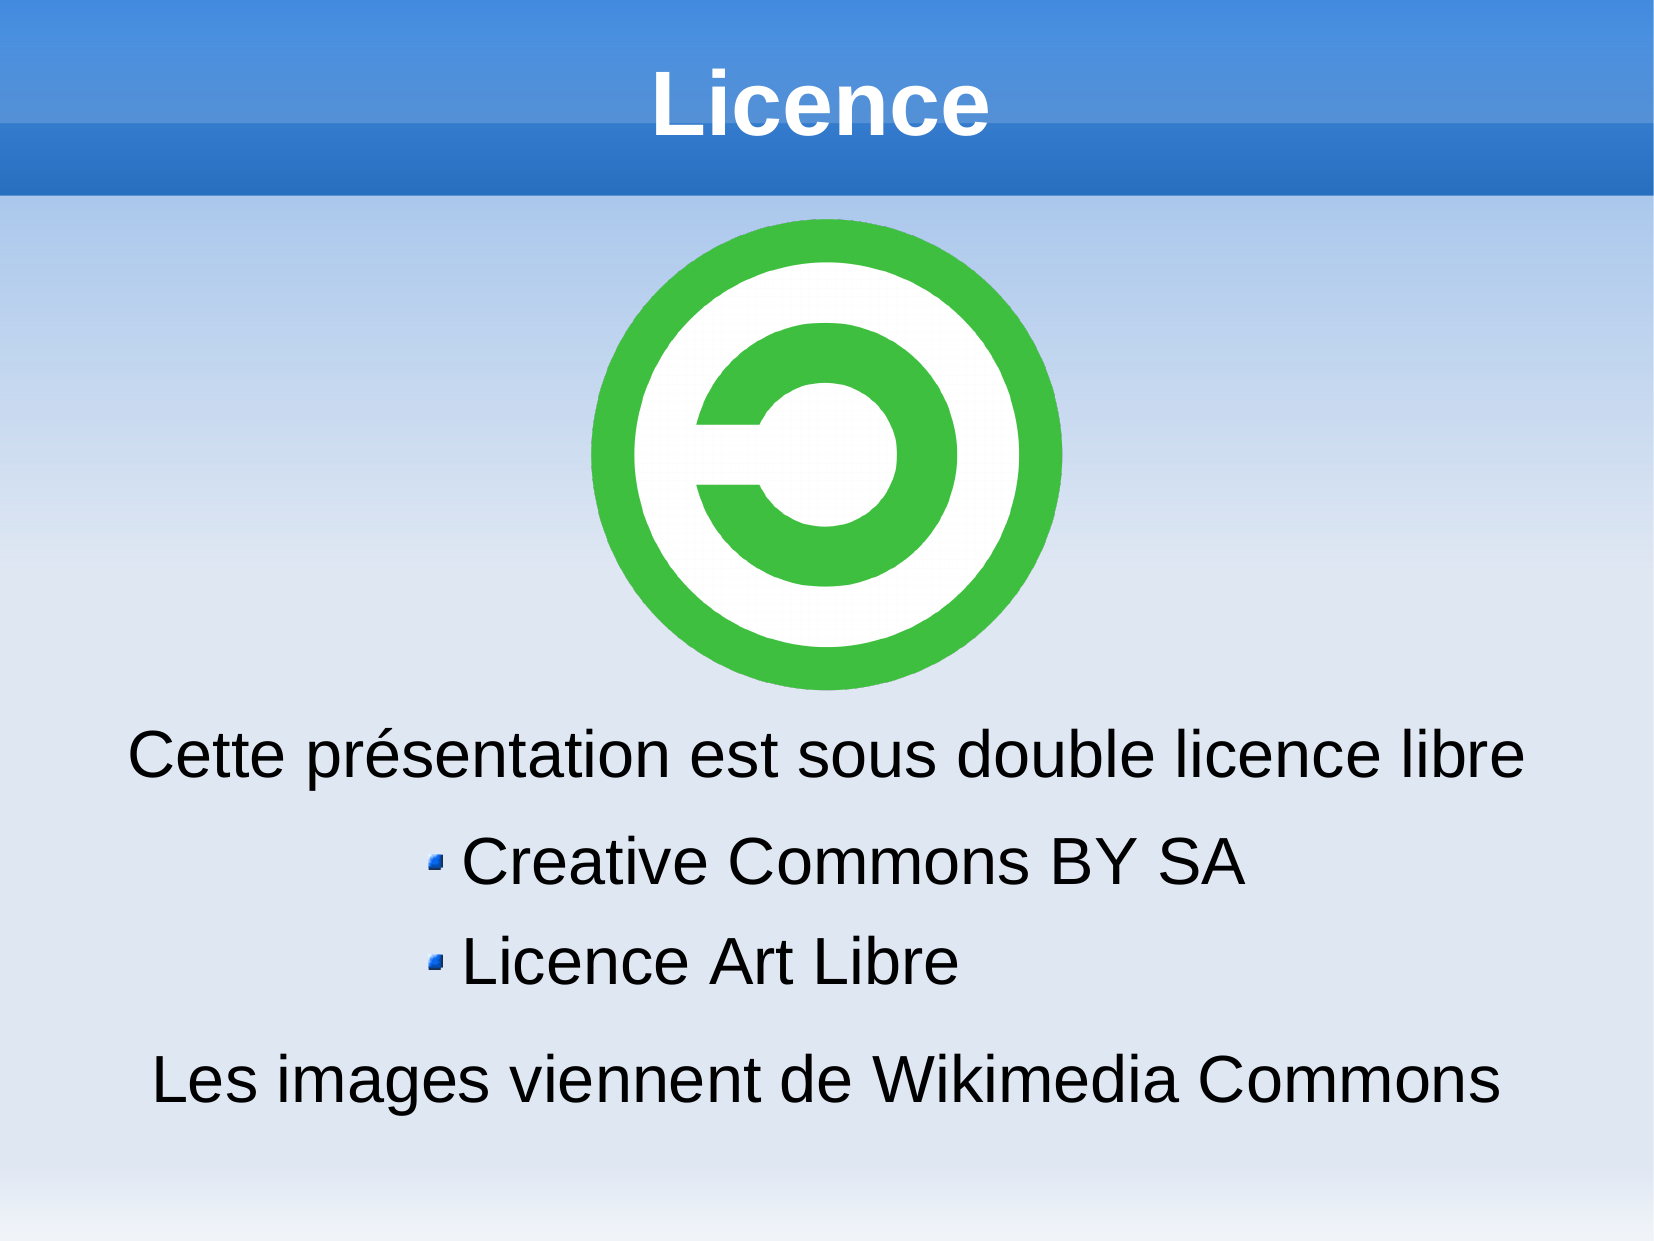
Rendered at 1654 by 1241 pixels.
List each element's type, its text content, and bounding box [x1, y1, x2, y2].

picture [0, 0, 1654, 1241]
text_box Les images viennent de Wikimedia Commons [136, 1034, 1518, 1133]
text_box Cette présentation est sous double licence libre [112, 709, 1543, 808]
text_box Creative Commons BY SA Licence Art Libre [412, 817, 1262, 1023]
title Licence [76, 0, 1565, 208]
